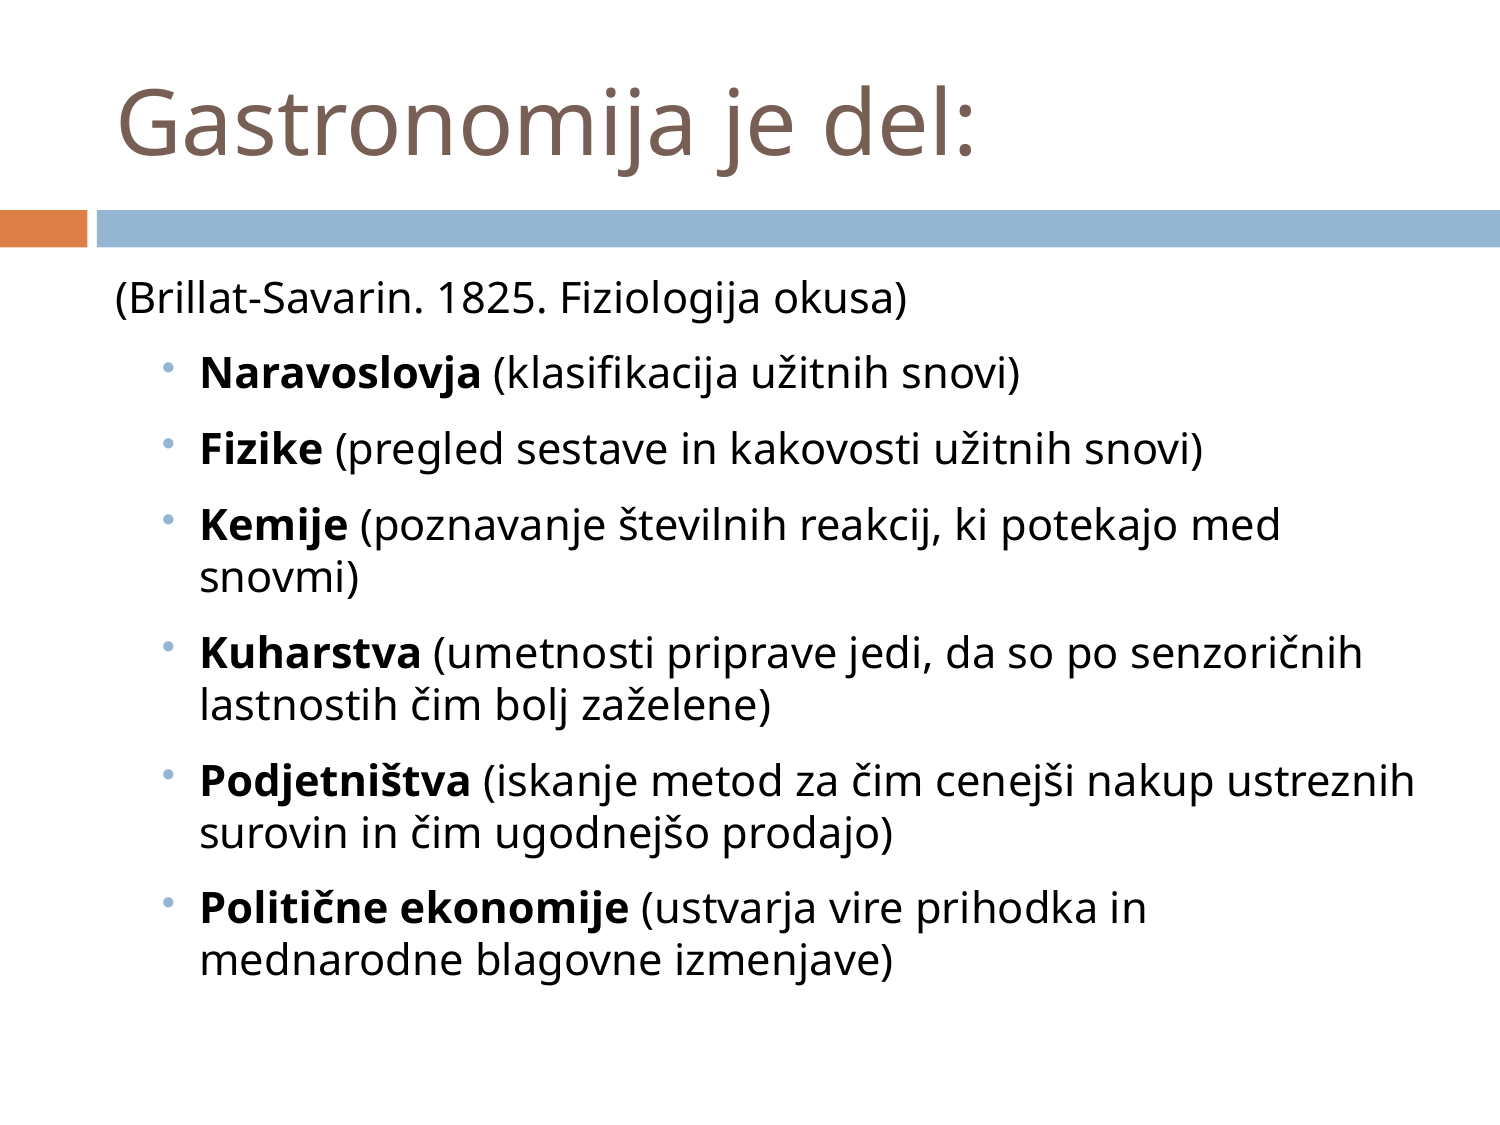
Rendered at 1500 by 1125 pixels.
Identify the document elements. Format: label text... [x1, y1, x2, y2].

title Gastronomija je del: [100, 37, 1438, 200]
list (Brillat-Savarin. 1825. Fiziologija okusa) Naravoslovja (klasifikacija užitnih snovi) Fizike (pregled sestave in kakovosti užitnih snovi) Kemije (poznavanje številnih reakcij, ki potekajo med snovmi) Kuharstva (umetnosti priprave jedi, da so po senzoričnih lastnostih čim bolj zaželene) Podjetništva (iskanje metod za čim cenejši nakup ustreznih surovin in čim ugodnejšo prodajo) Politične ekonomije (ustvarja vire prihodka in mednarodne blagovne izmenjave) [100, 262, 1438, 1000]
